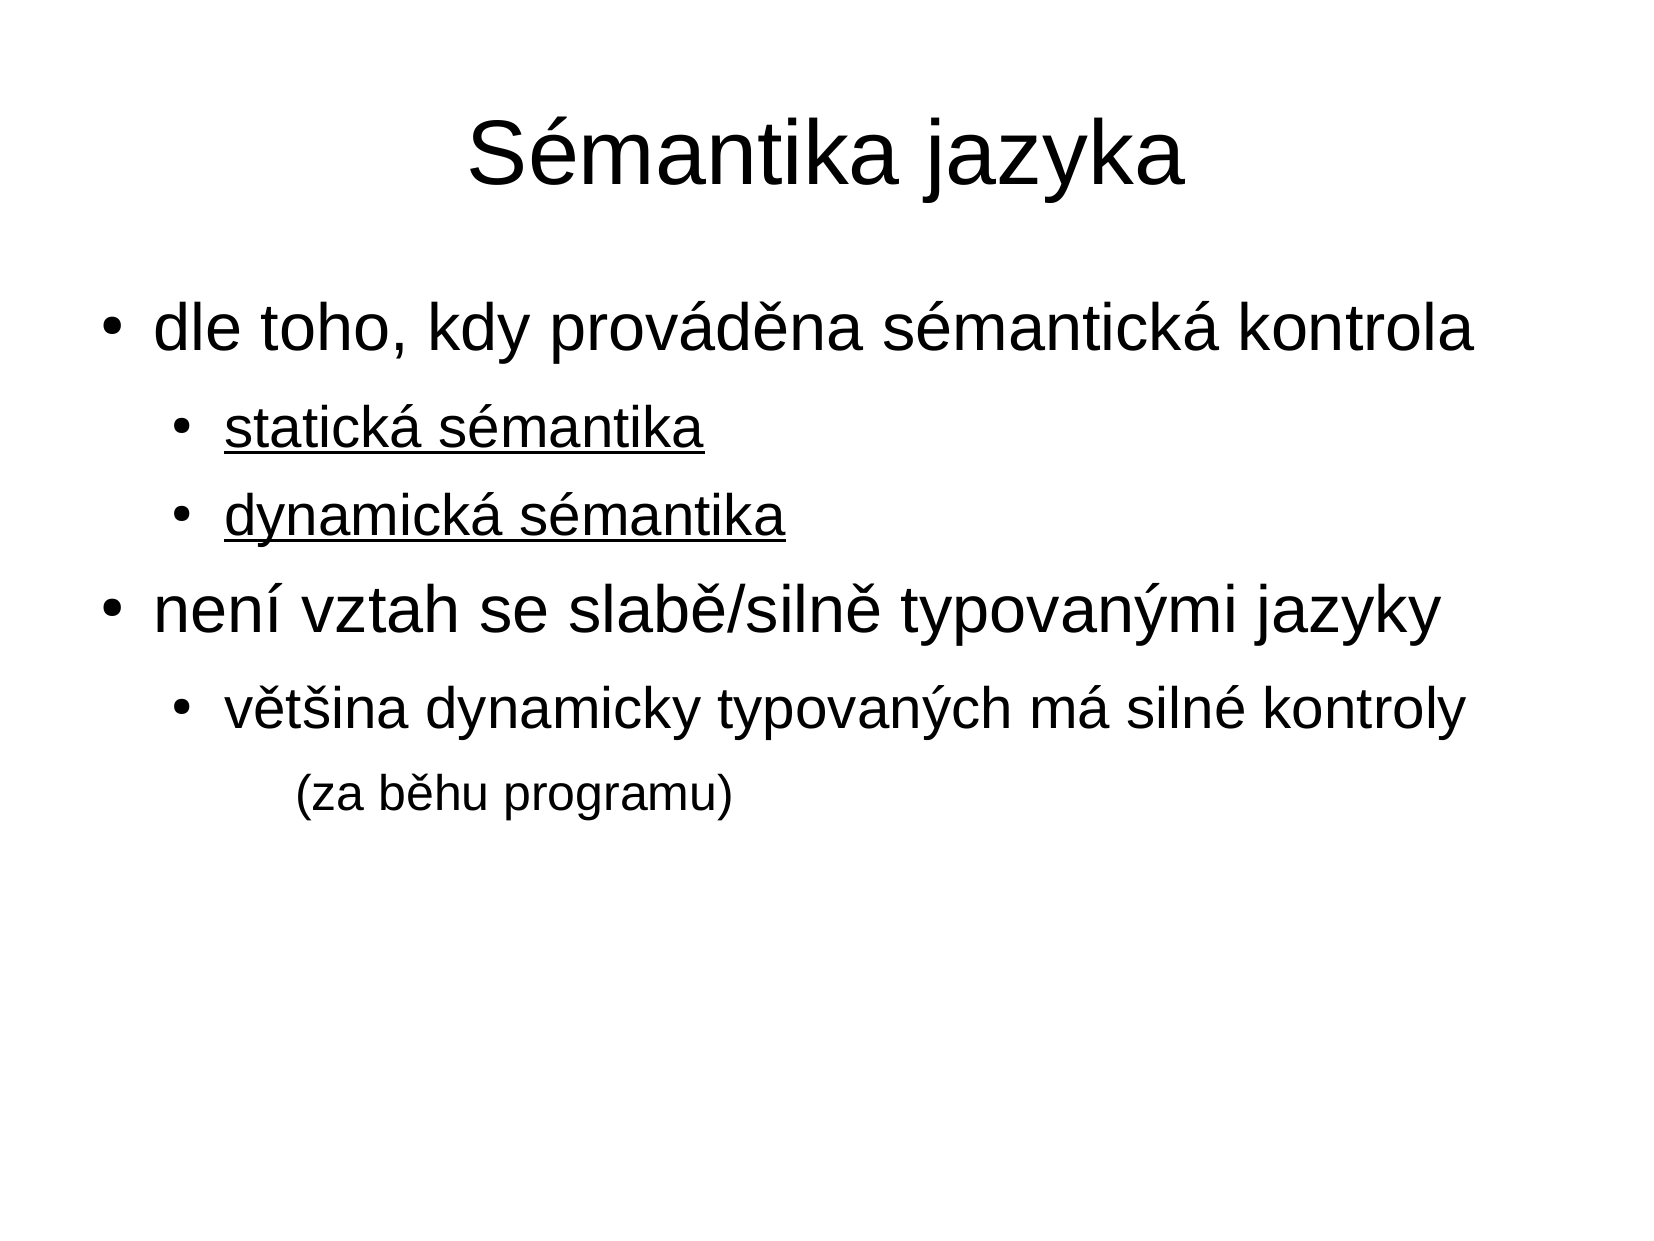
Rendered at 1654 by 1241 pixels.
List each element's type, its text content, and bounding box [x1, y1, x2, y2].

list dle toho, kdy prováděna sémantická kontrola statická sémantika dynamická sémantika není vztah se slabě/silně typovanými jazyky většina dynamicky typovaných má silné kontroly (za běhu programu) [82, 290, 1571, 1109]
title Sémantika jazyka [82, 49, 1571, 257]
